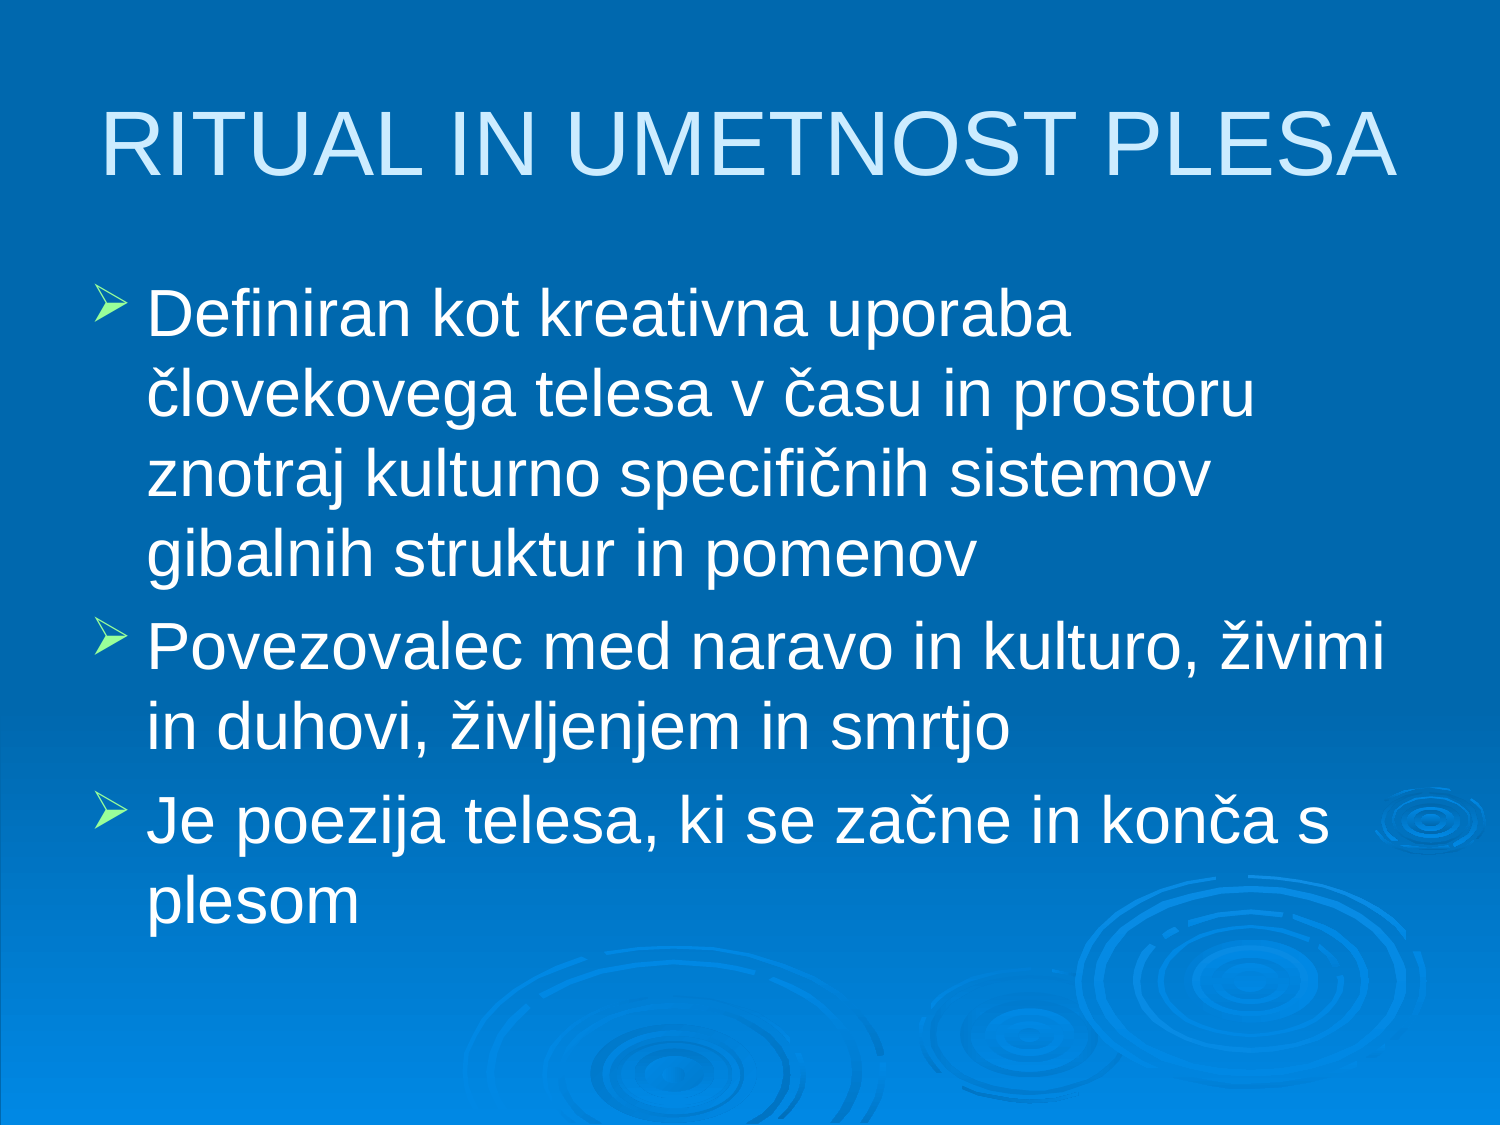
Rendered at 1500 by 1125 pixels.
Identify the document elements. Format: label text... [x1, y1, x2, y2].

list Definiran kot kreativna uporaba človekovega telesa v času in prostoru znotraj kulturno specifičnih sistemov gibalnih struktur in pomenov Povezovalec med naravo in kulturo, živimi in duhovi, življenjem in smrtjo Je poezija telesa, ki se začne in konča s plesom [75, 262, 1425, 1005]
title RITUAL IN UMETNOST PLESA [75, 45, 1425, 233]
